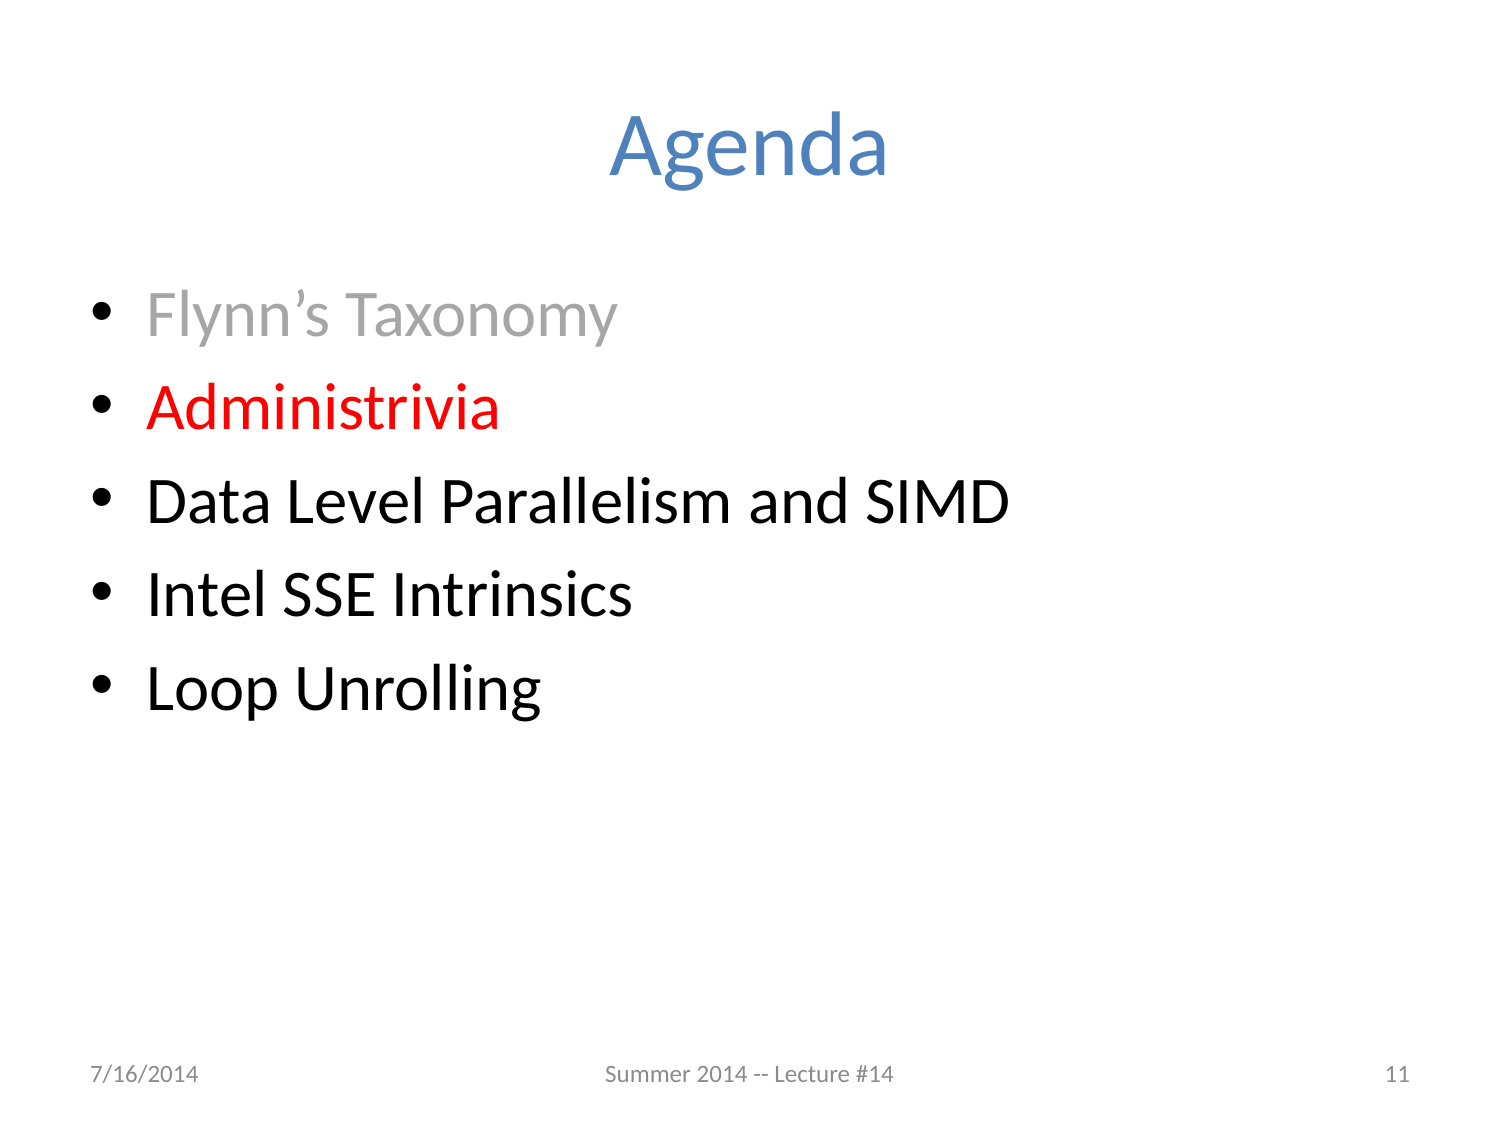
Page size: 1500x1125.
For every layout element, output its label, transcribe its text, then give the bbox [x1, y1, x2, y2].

title Agenda [75, 45, 1425, 233]
slide_number <number> [1074, 1042, 1425, 1103]
footer Summer 2014 -- Lecture #14 [512, 1042, 988, 1103]
slide_number 7/16/2014 [75, 1042, 425, 1103]
list Flynn’s Taxonomy Administrivia Data Level Parallelism and SIMD Intel SSE Intrinsics Loop Unrolling [75, 262, 1425, 1073]
